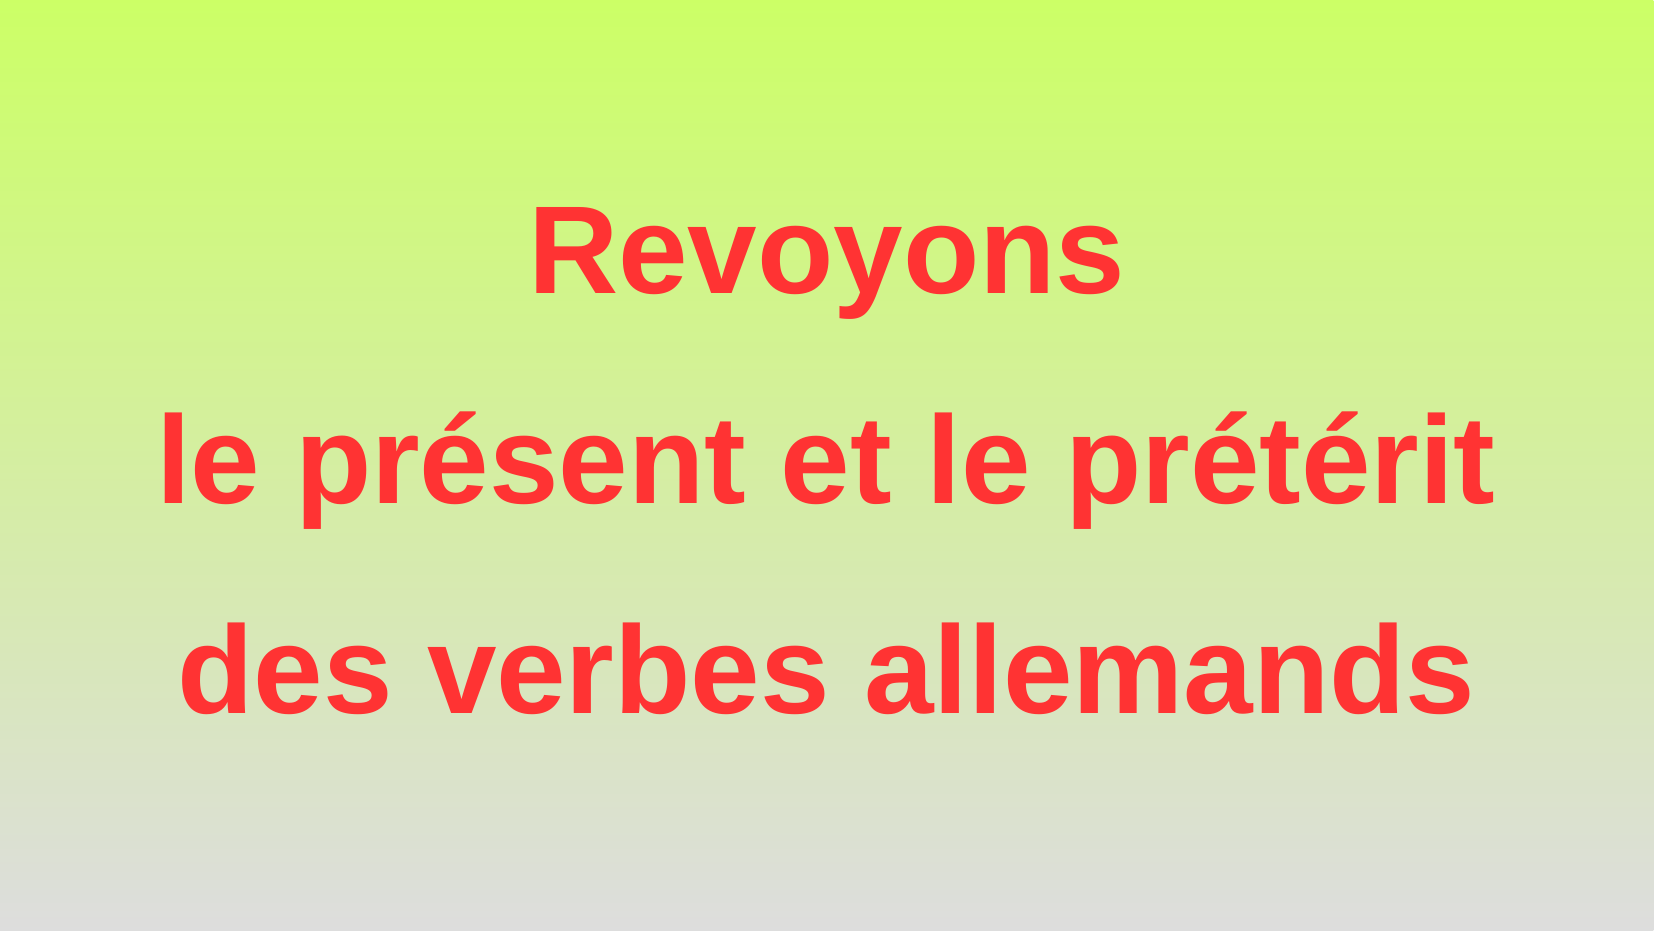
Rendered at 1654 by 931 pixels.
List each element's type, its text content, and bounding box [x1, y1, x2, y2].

title Revoyons le présent et le prétérit des verbes allemands [82, 110, 1571, 820]
